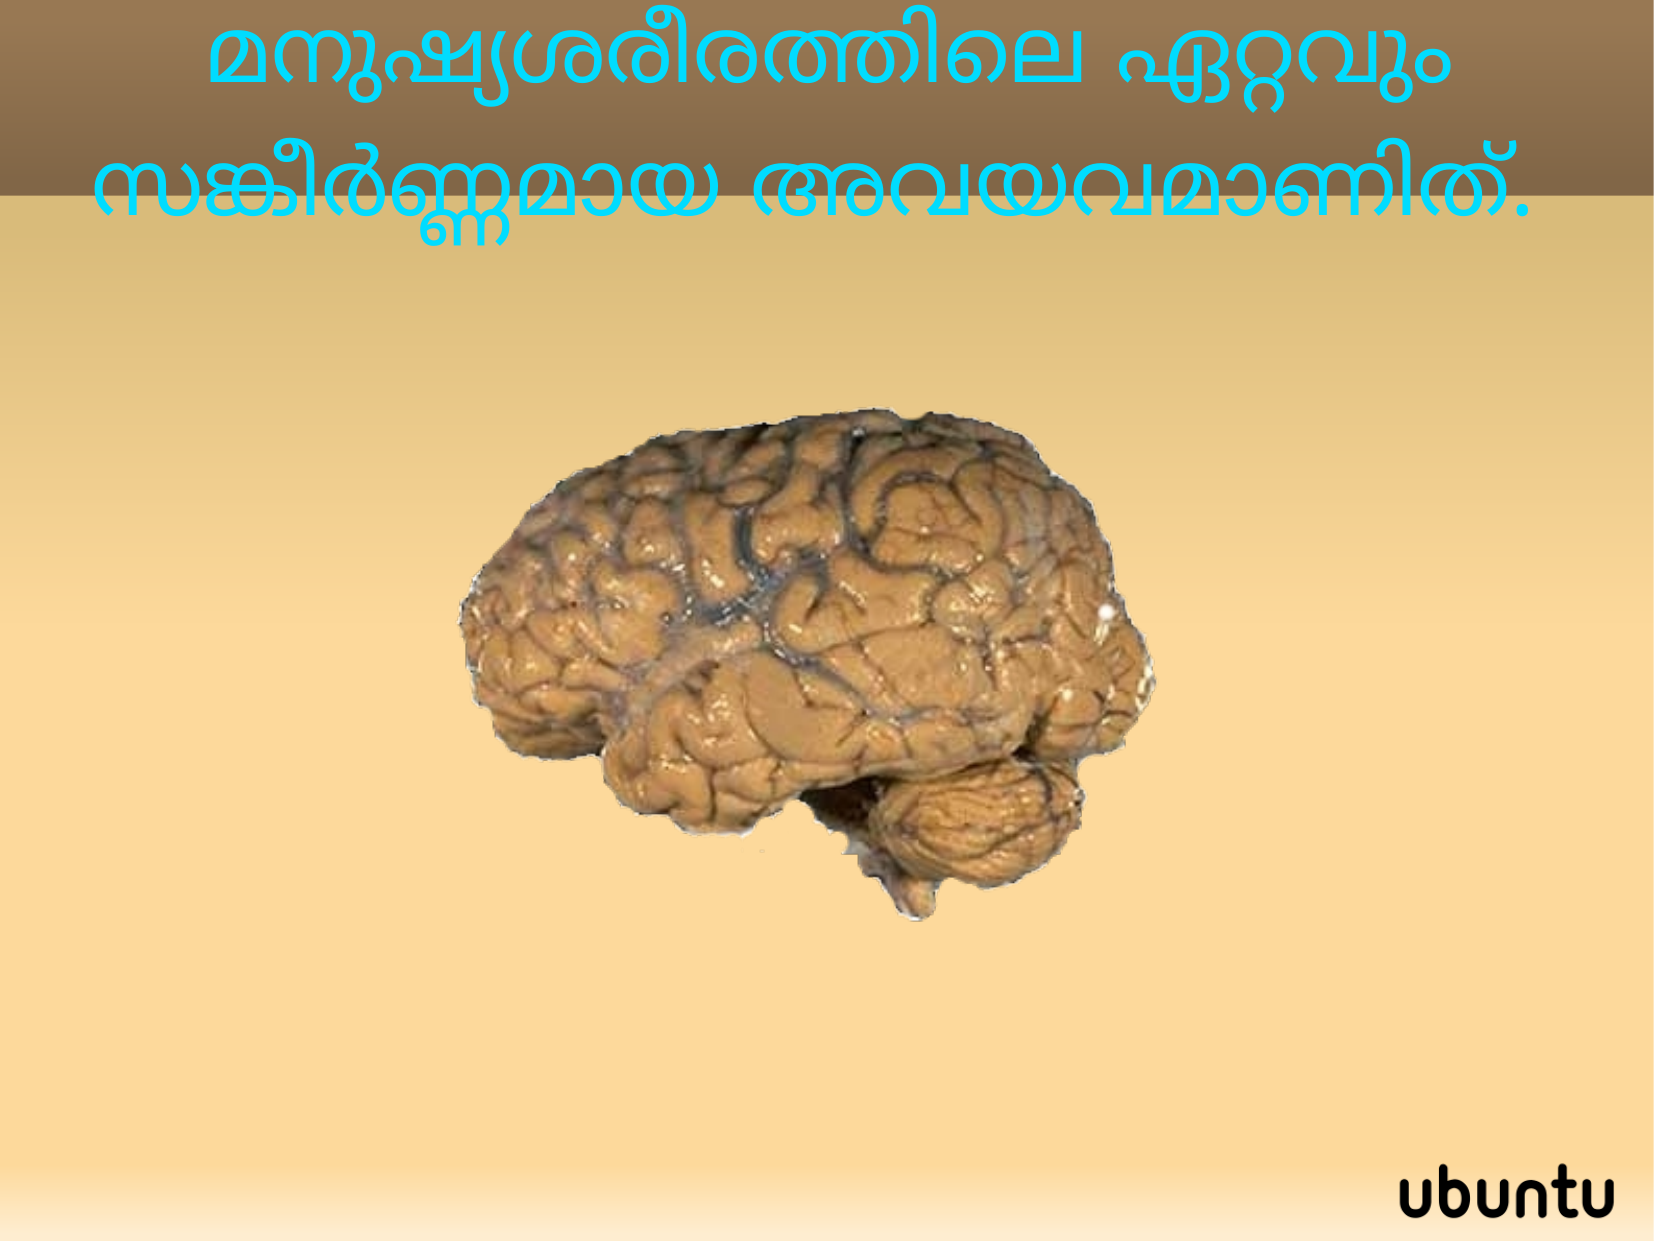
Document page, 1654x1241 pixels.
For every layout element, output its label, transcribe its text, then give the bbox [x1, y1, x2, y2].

title മനുഷ്യശരീരത്തിലെ ഏറ്റവും സങ്കീര്‍ണ്ണമായ അവയവമാണിത്. [69, 16, 1558, 238]
picture [0, 0, 1654, 1241]
